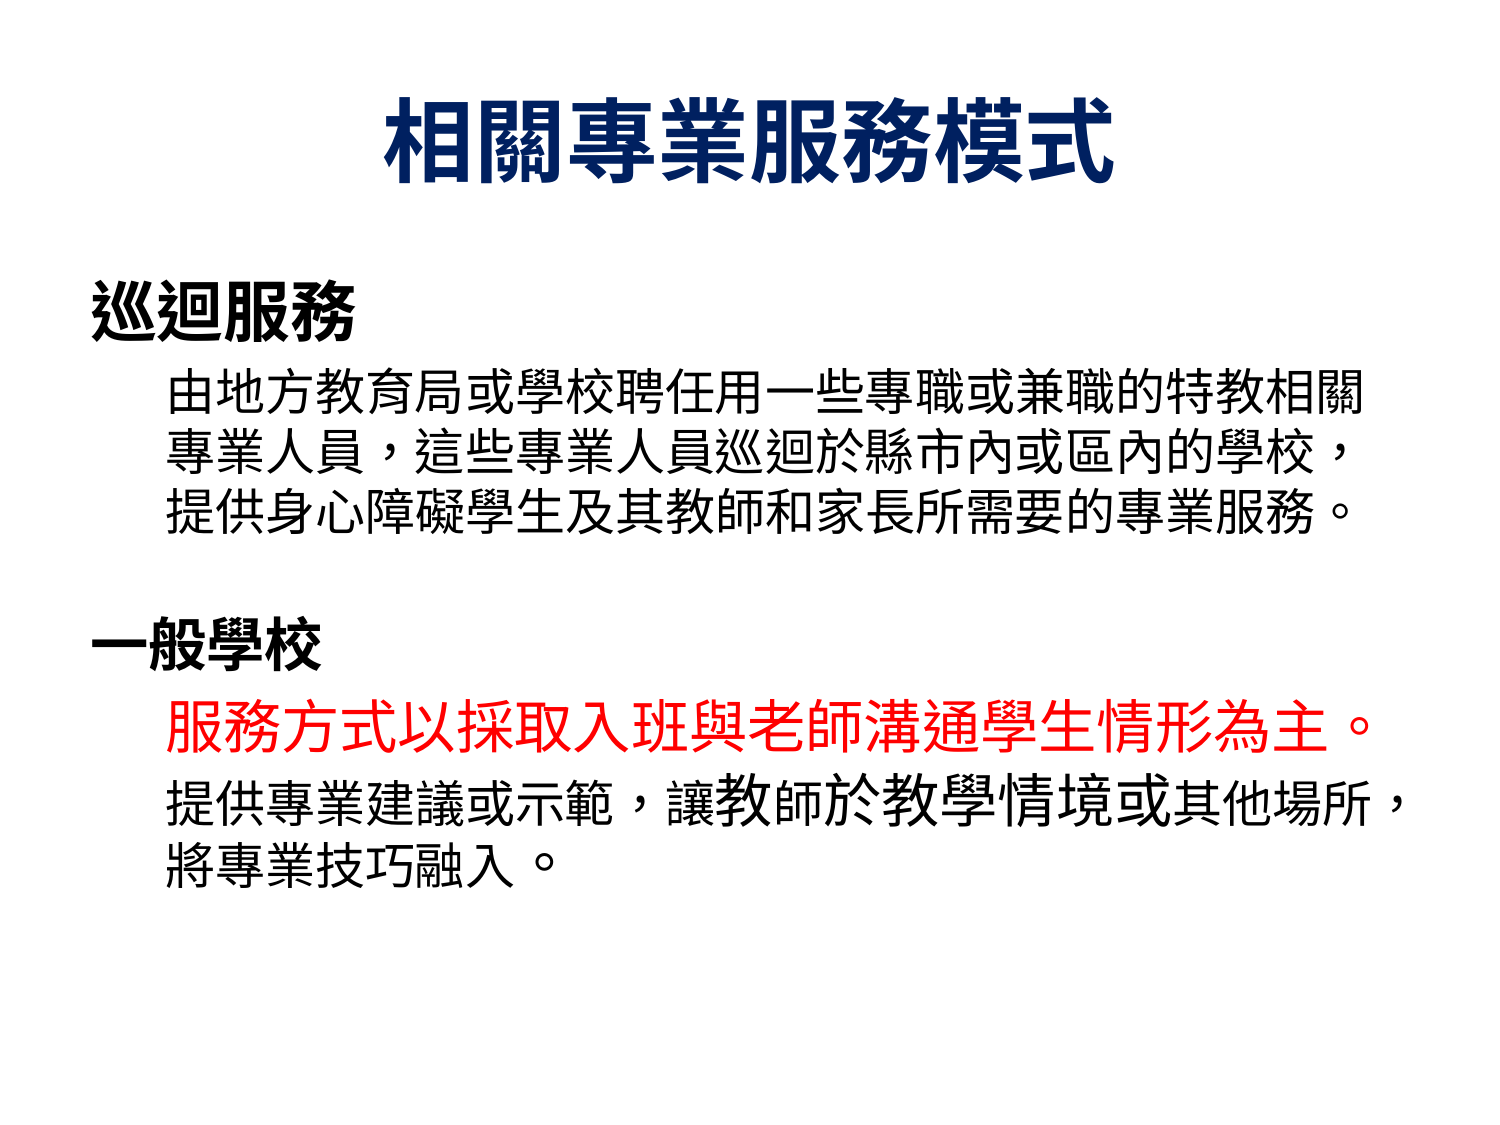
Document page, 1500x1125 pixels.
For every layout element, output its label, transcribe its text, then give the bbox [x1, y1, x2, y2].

list 巡迴服務 由地方教育局或學校聘任用一些專職或兼職的特教相關專業人員，這些專業人員巡迴於縣市內或區內的學校，提供身心障礙學生及其教師和家長所需要的專業服務。 一般學校 服務方式以採取入班與老師溝通學生情形為主。 提供專業建議或示範，讓教師於教學情境或其他場所，將專業技巧融入。 [75, 262, 1425, 1005]
title 相關專業服務模式 [75, 45, 1425, 233]
